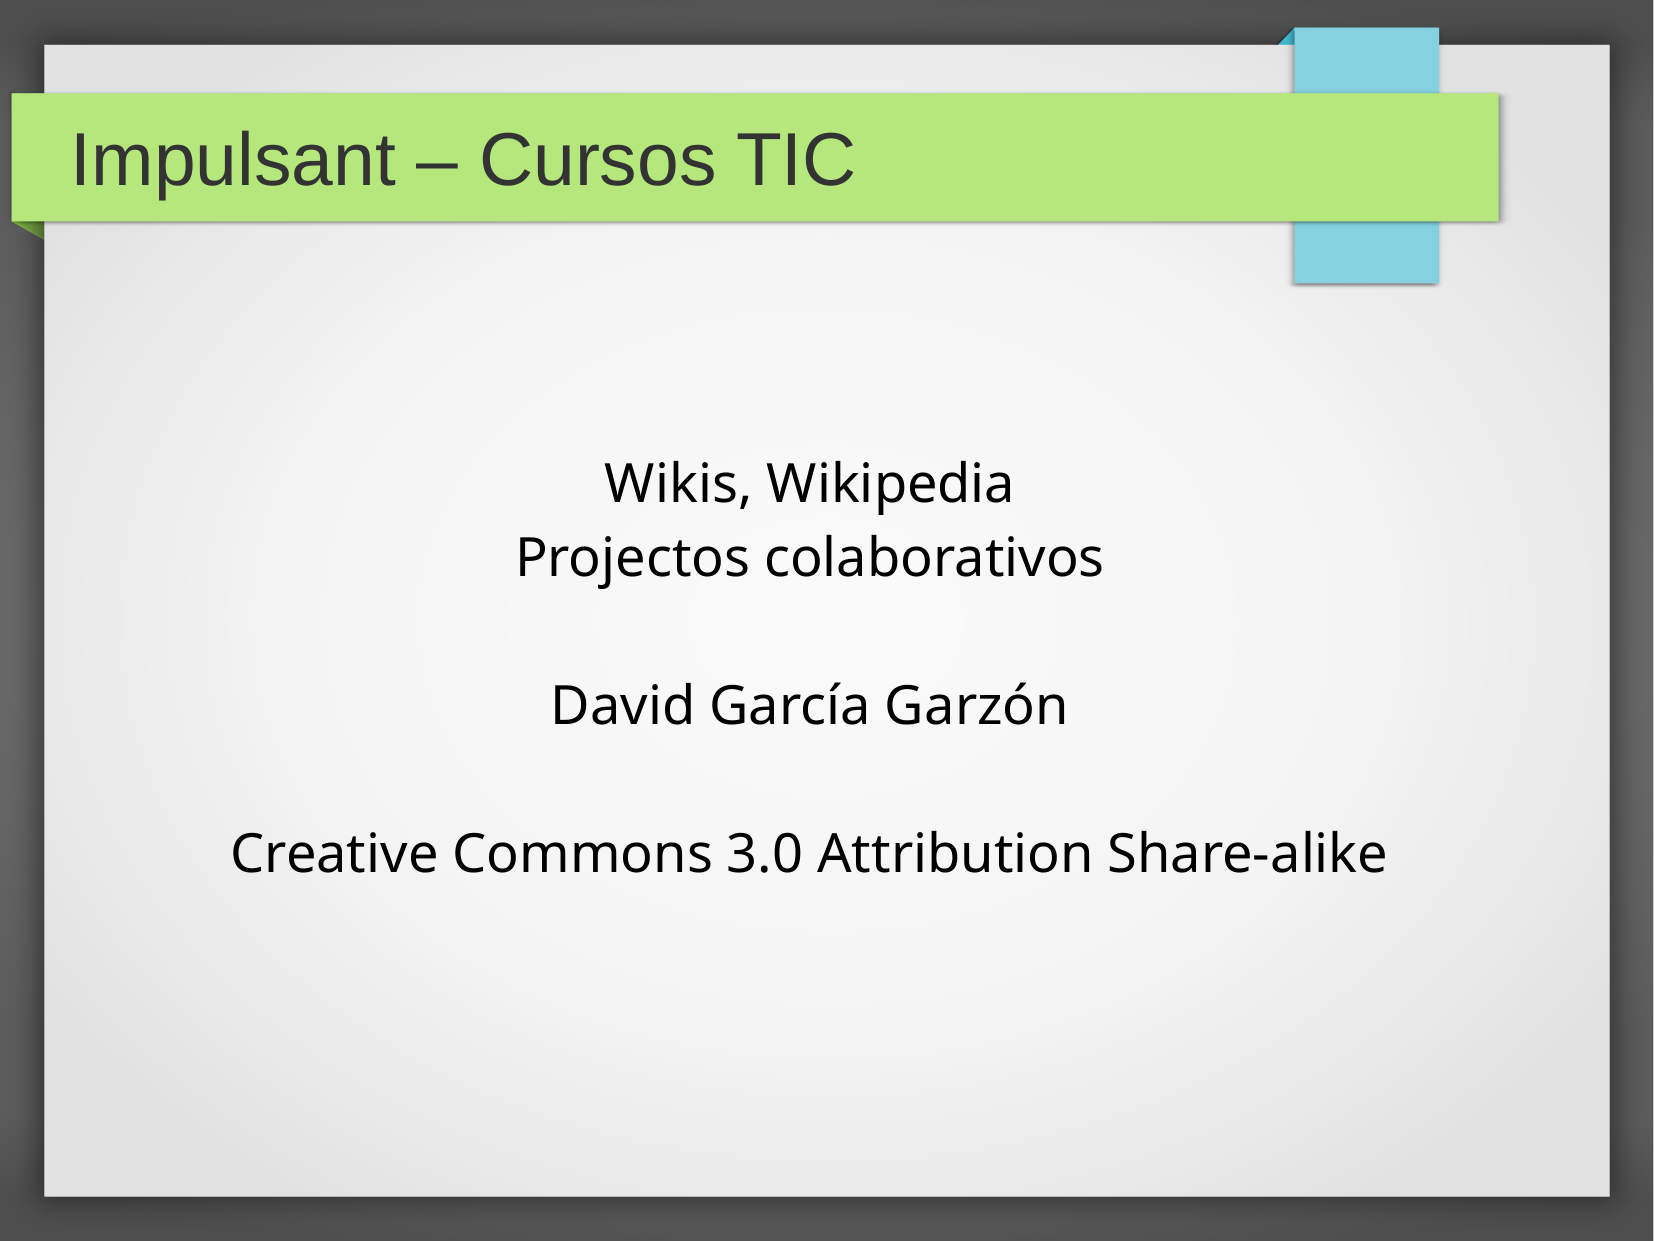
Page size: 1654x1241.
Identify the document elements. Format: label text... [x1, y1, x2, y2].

picture [0, 0, 1654, 1241]
subtitle Wikis, Wikipedia Projectos colaborativos David García Garzón Creative Commons 3.0 Attribution Share-alike [82, 343, 1538, 1063]
title Impulsant – Cursos TIC [70, 106, 1229, 213]
